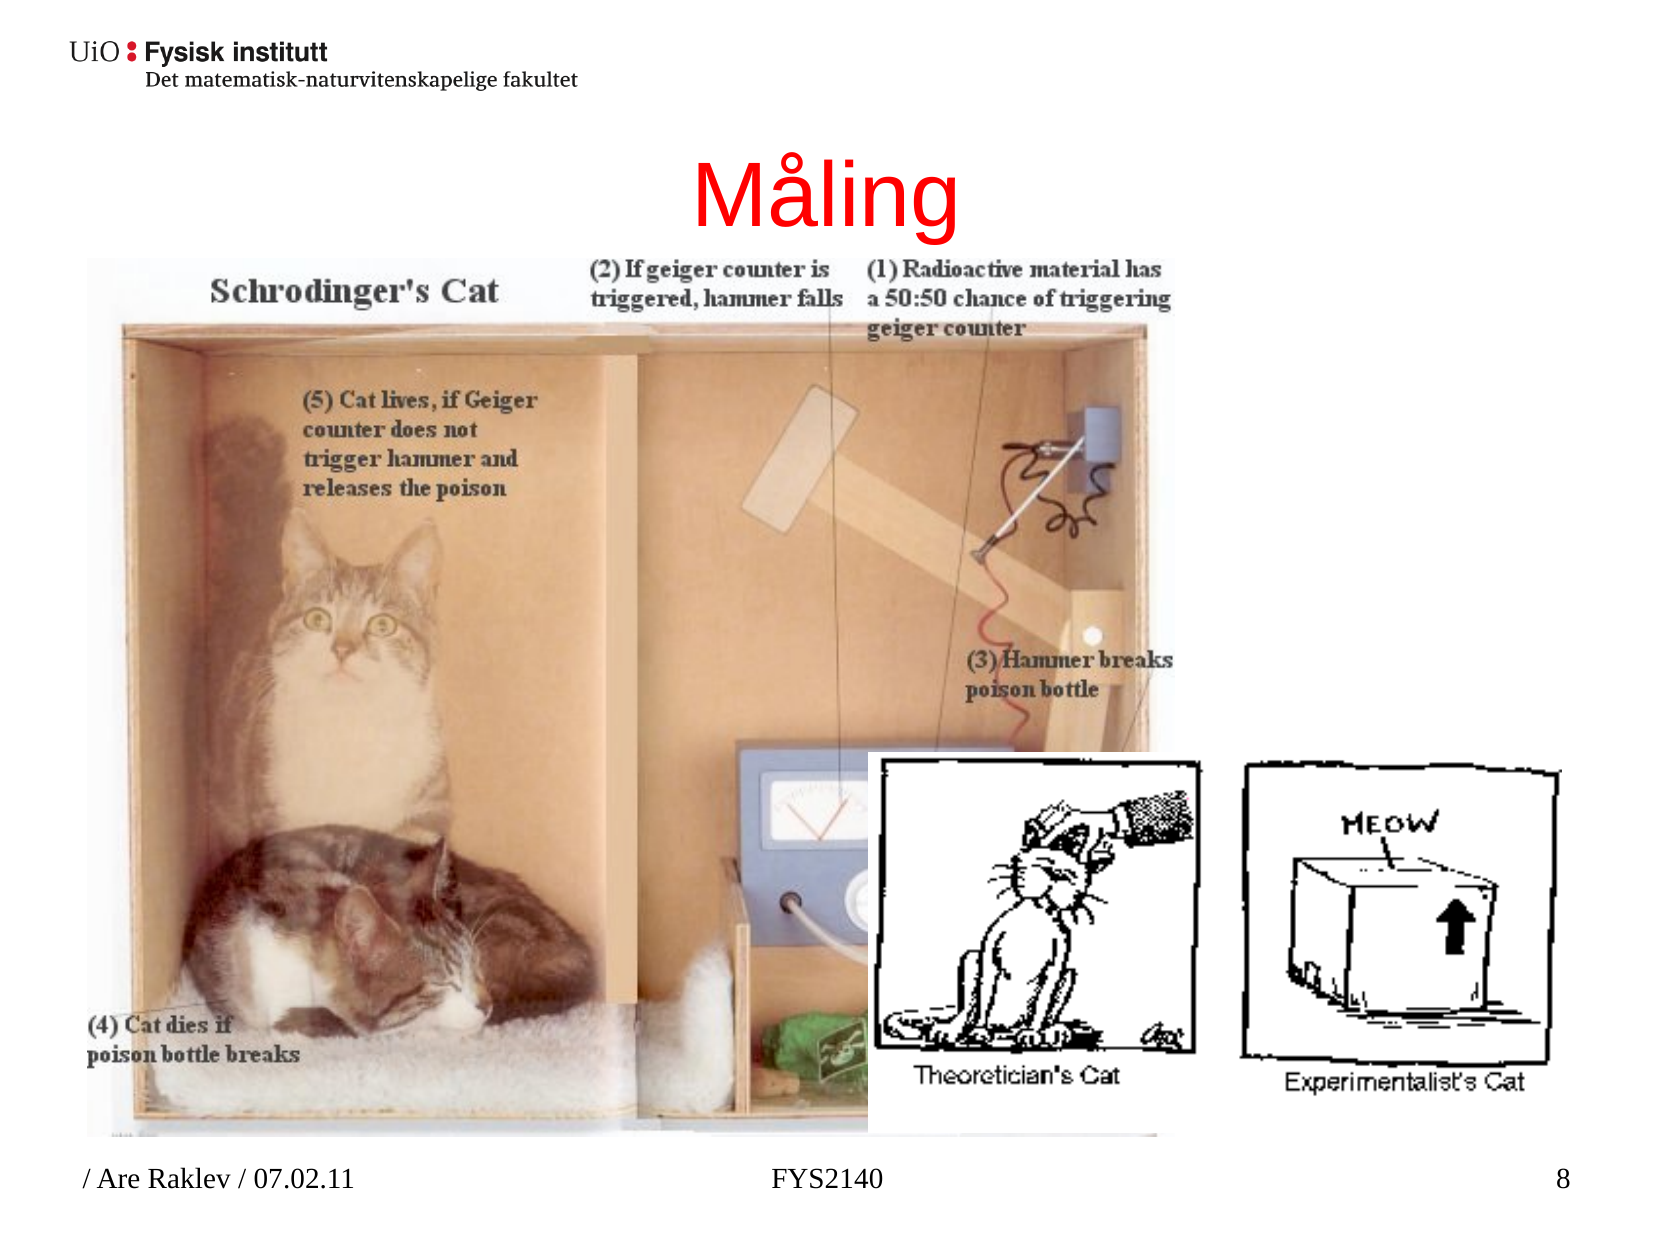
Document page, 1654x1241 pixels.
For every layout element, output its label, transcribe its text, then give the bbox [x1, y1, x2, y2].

picture [68, 37, 581, 93]
picture [87, 258, 1562, 1137]
title Måling [82, 90, 1571, 298]
